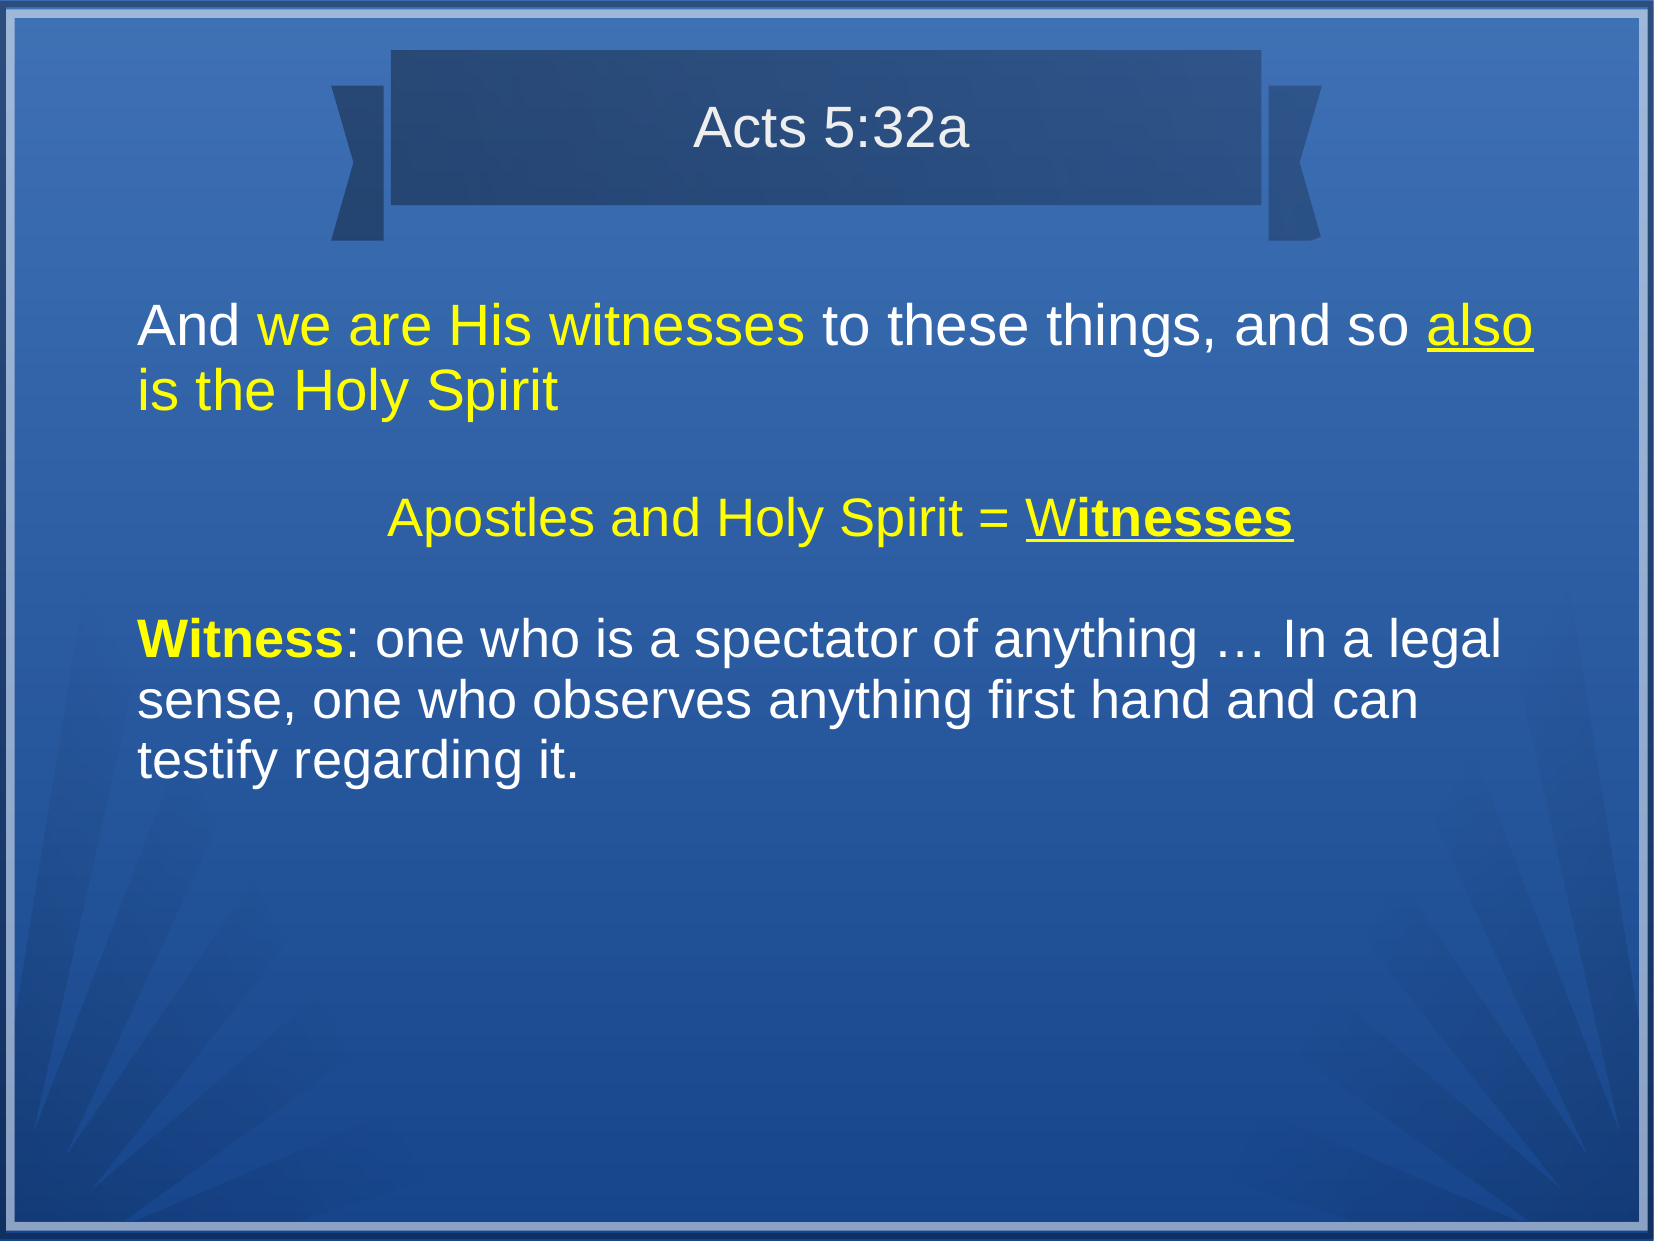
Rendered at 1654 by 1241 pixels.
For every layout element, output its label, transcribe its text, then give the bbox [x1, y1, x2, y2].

text_box Acts 5:32a [576, 73, 1087, 182]
text_box And we are His witnesses to these things, and so also is the Holy Spirit Apostles and Holy Spirit = Witnesses Witness: one who is a spectator of anything … In a legal sense, one who observes anything first hand and can testify regarding it. [122, 285, 1560, 1191]
